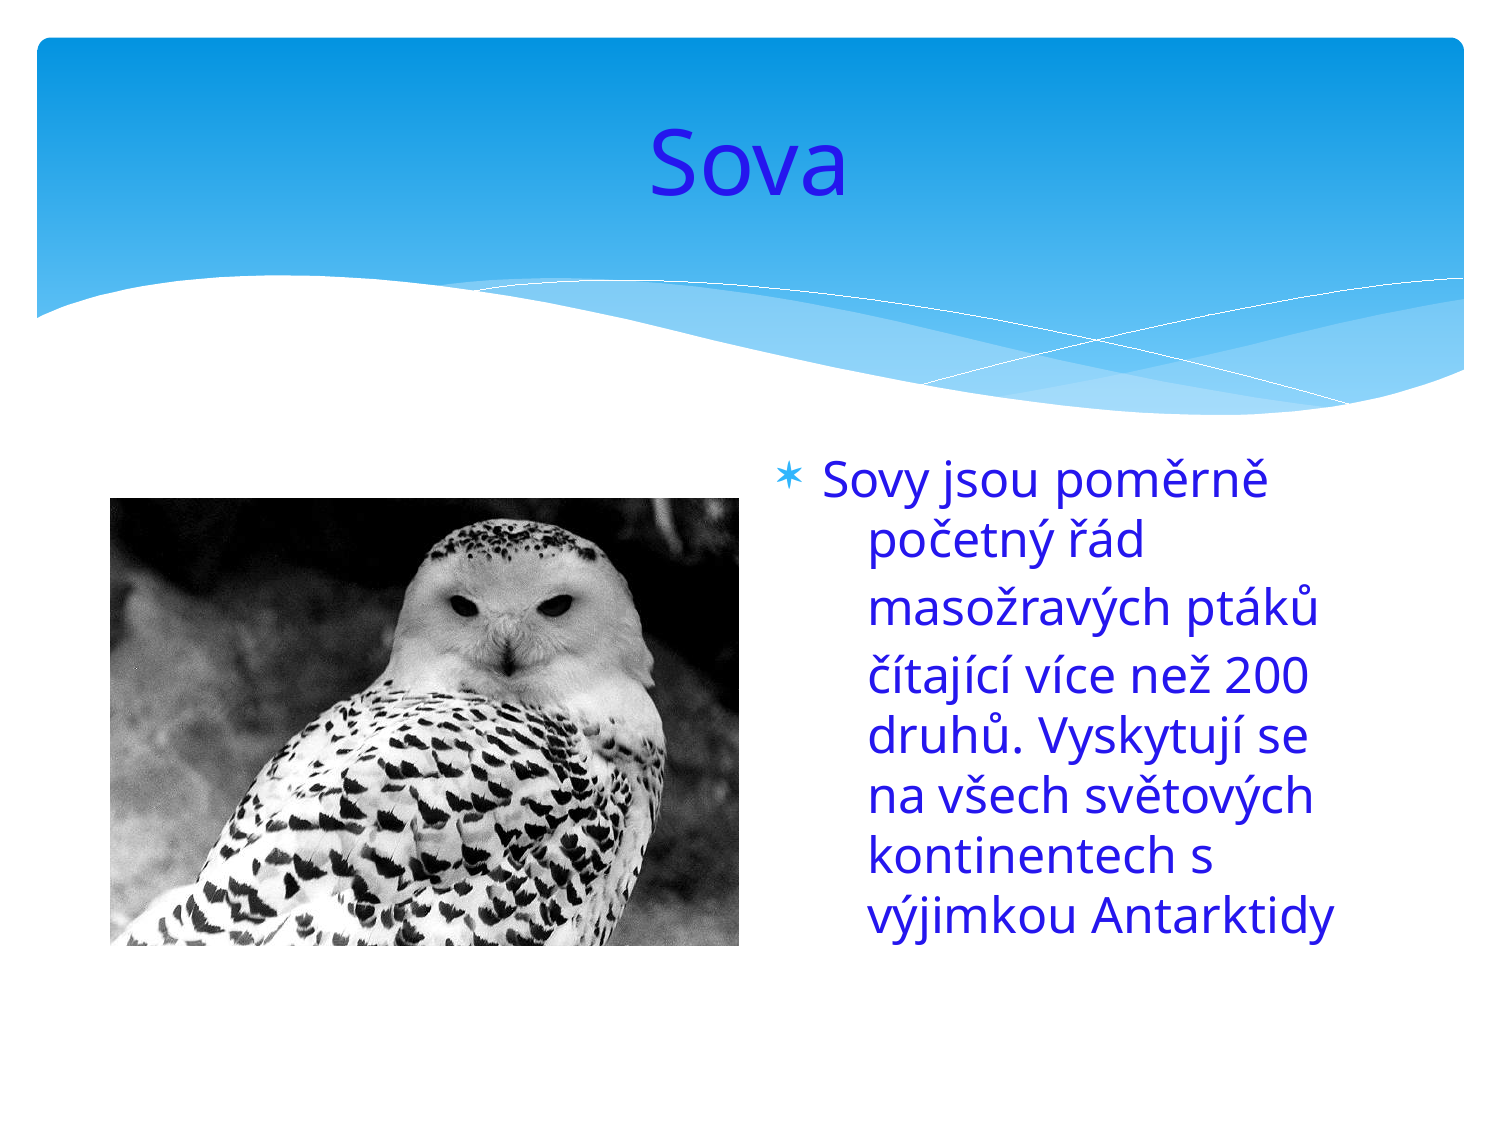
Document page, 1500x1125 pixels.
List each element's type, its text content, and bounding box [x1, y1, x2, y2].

list Sovy jsou poměrně početný řád masožravých ptáků čítající více než 200 druhů. Vyskytují se na všech světových kontinentech s výjimkou Antarktidy [761, 439, 1389, 1006]
picture [110, 498, 739, 946]
title Sova [75, 55, 1426, 262]
